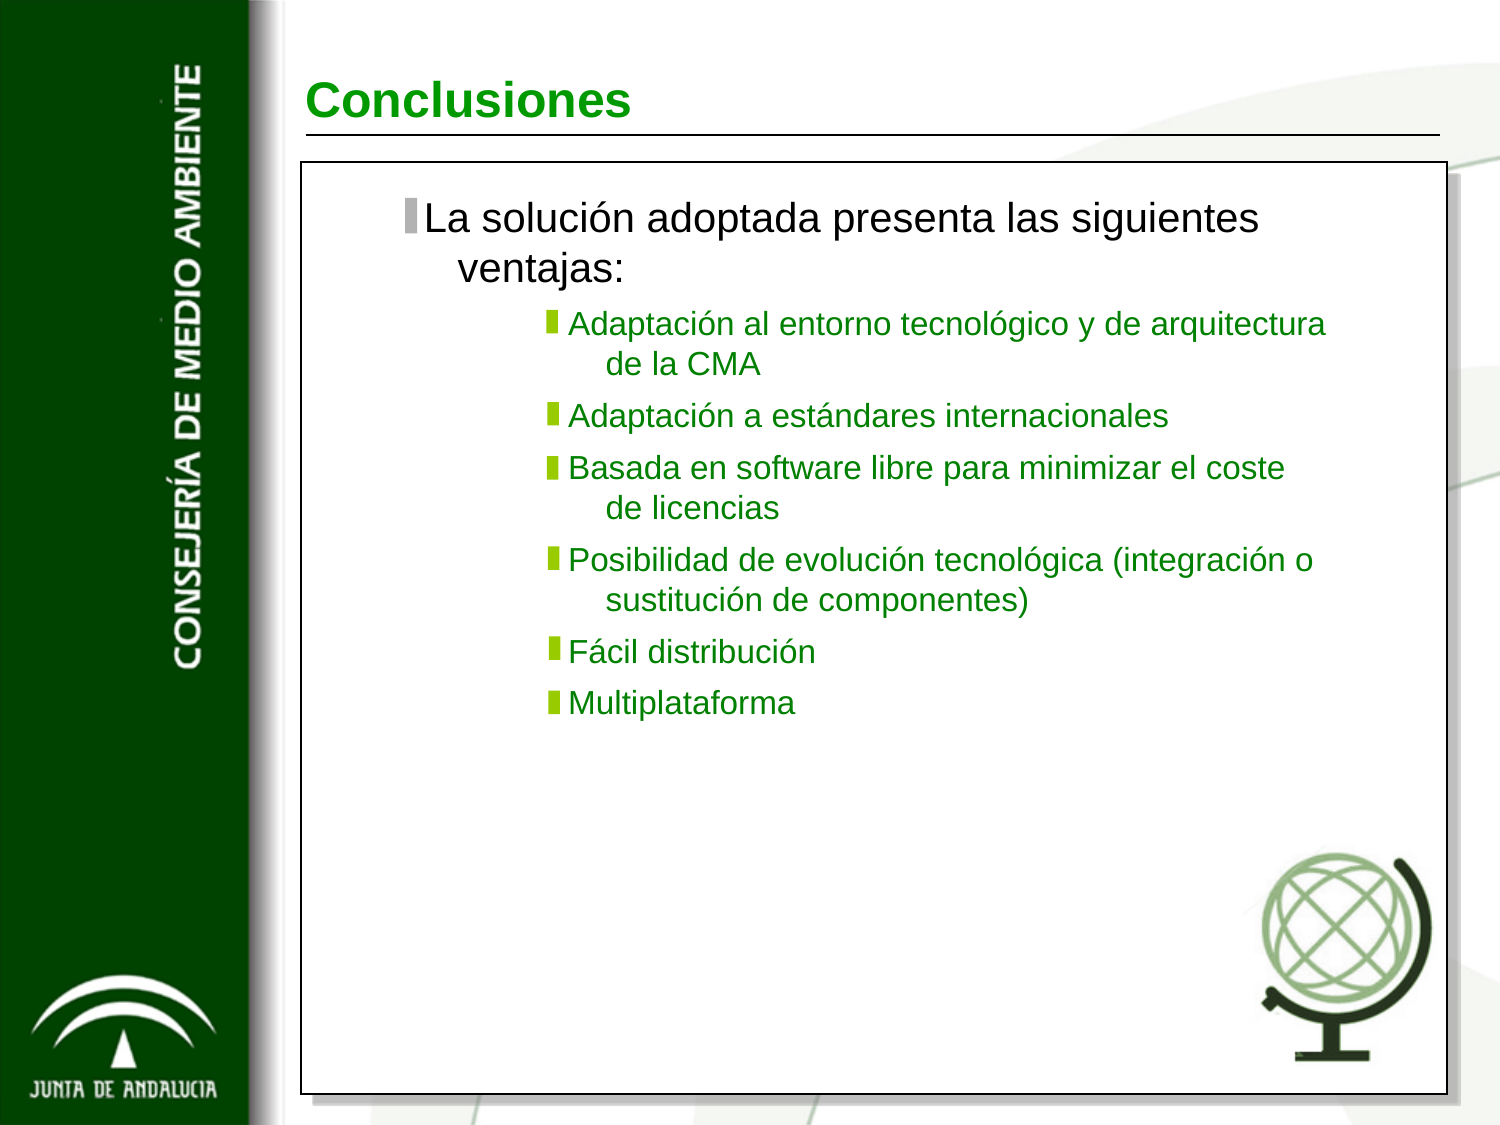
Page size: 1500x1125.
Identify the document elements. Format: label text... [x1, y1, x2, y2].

picture [0, 0, 1500, 1125]
text_box Conclusiones [290, 54, 1472, 140]
text_box La solución adoptada presenta las siguientes ventajas: Adaptación al entorno tecnológico y de arquitectura de la CMA Adaptación a estándares internacionales Basada en software libre para minimizar el coste de licencias Posibilidad de evolución tecnológica (integración o sustitución de componentes) Fácil distribución Multiplataforma [403, 183, 1343, 981]
text_box [301, 162, 1447, 1094]
